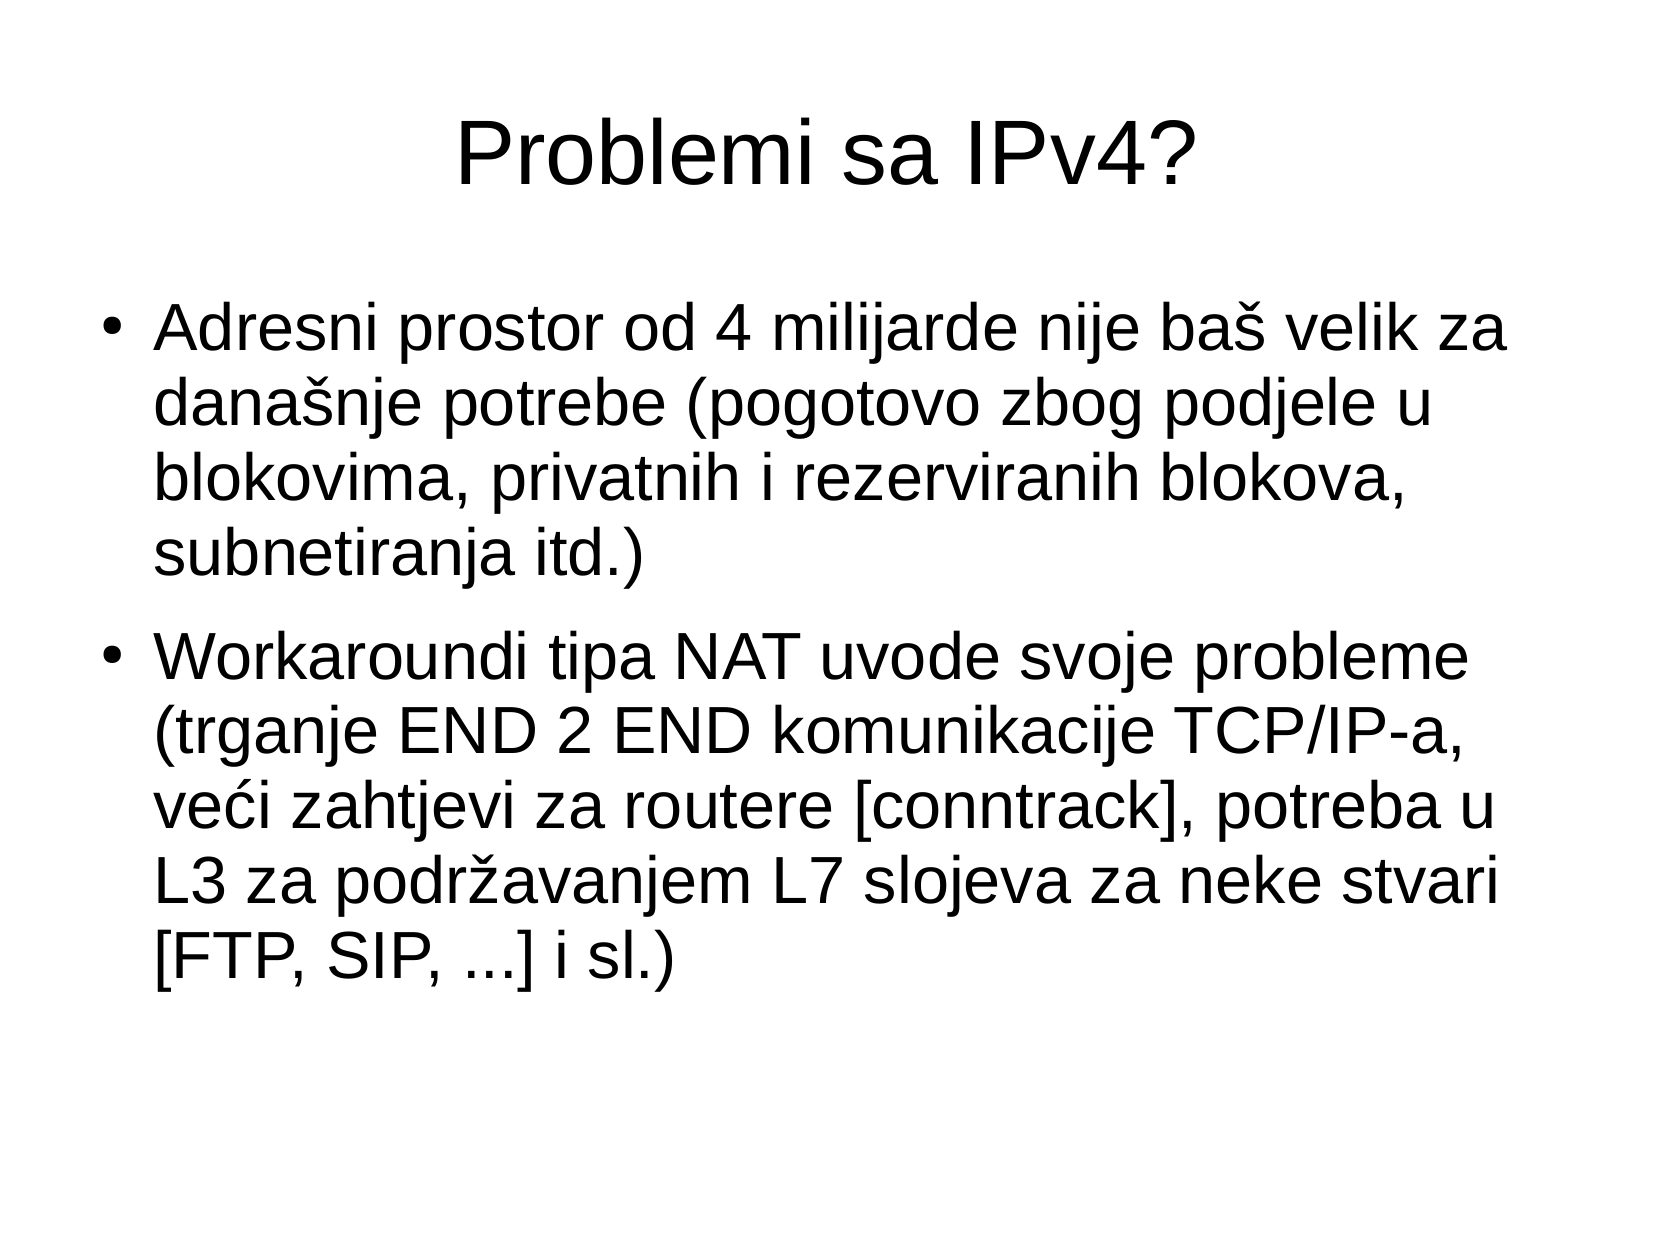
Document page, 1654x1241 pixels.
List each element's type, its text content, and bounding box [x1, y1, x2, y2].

list Adresni prostor od 4 milijarde nije baš velik za današnje potrebe (pogotovo zbog podjele u blokovima, privatnih i rezerviranih blokova, subnetiranja itd.) Workaroundi tipa NAT uvode svoje probleme (trganje END 2 END komunikacije TCP/IP-a, veći zahtjevi za routere [conntrack], potreba u L3 za podržavanjem L7 slojeva za neke stvari [FTP, SIP, ...] i sl.) [82, 290, 1571, 1109]
title Problemi sa IPv4? [82, 56, 1571, 250]
